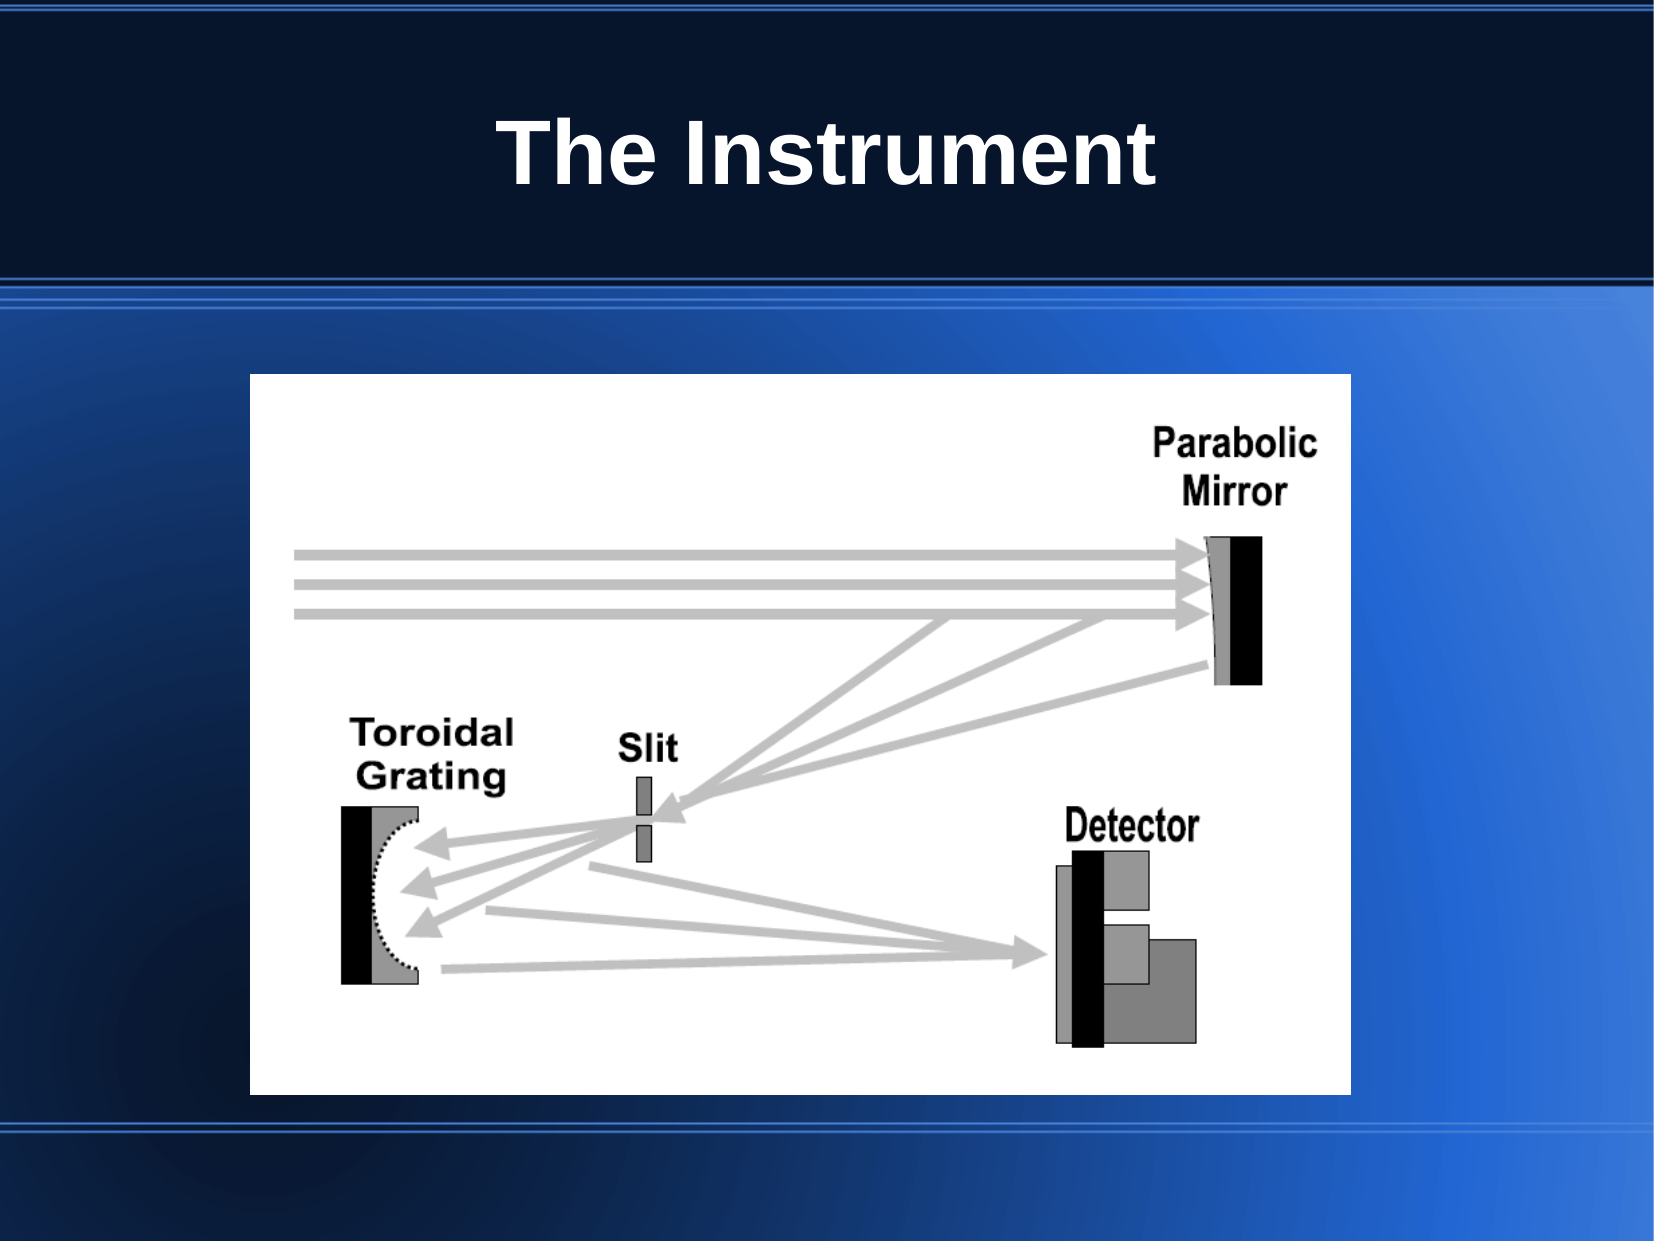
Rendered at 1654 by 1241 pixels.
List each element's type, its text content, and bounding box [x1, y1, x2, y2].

picture [0, 0, 1654, 1241]
title The Instrument [82, 56, 1571, 250]
